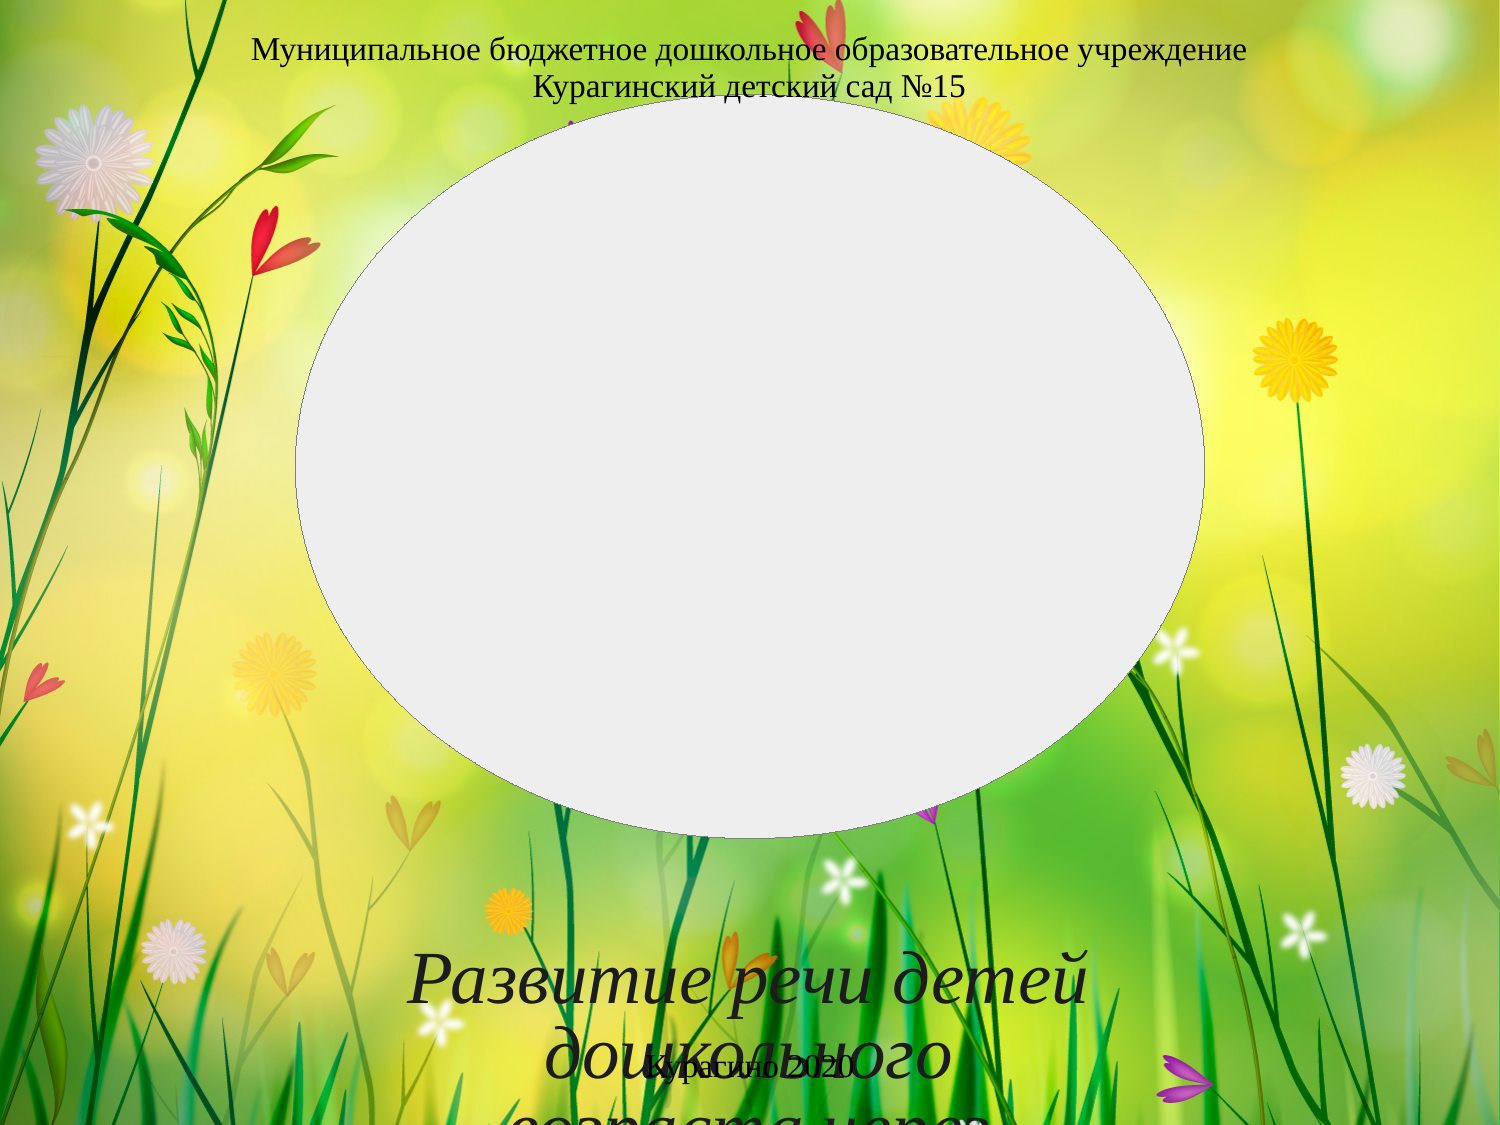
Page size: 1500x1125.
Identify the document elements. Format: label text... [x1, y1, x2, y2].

picture [872, 1121, 883, 1125]
picture [780, 1121, 794, 1125]
picture [519, 1121, 531, 1125]
picture [0, 0, 1499, 1125]
picture [692, 1121, 706, 1125]
picture [654, 1121, 668, 1125]
picture [943, 1121, 954, 1125]
text_box [295, 259, 372, 674]
picture [969, 1121, 982, 1125]
text_box Муниципальное бюджетное дошкольное образовательное учреждение Курагинский детский сад №15 [236, 23, 1264, 118]
picture [551, 1121, 565, 1125]
text_box Курагино 2020 [630, 1040, 870, 1096]
picture [582, 1121, 595, 1125]
text_box Развитие речи детей дошкольного возраста через познавательно- исследовательскую деятельность (Адаптированная методика Савенкова А.И.) [372, 256, 1125, 722]
text_box [419, 722, 1081, 839]
text_box [375, 118, 1205, 677]
